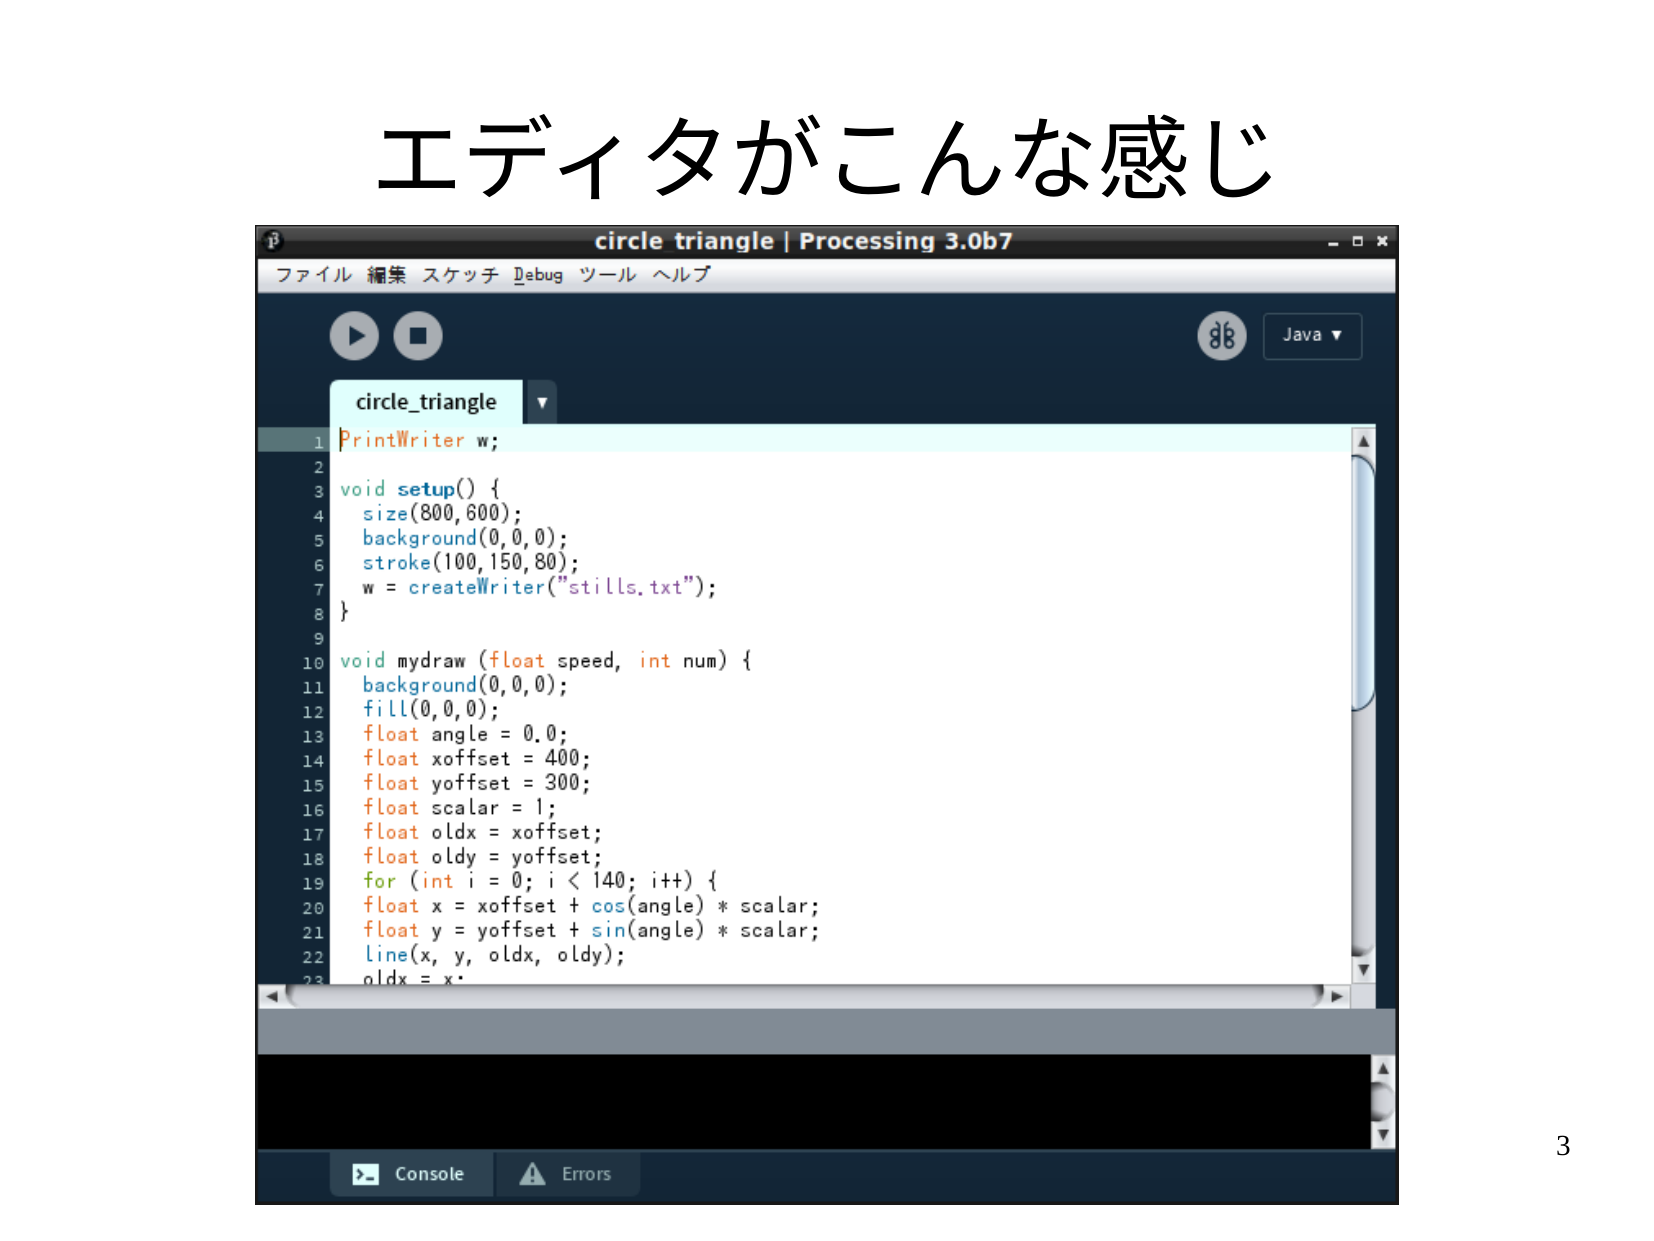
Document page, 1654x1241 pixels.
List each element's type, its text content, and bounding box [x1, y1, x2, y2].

picture [255, 225, 1399, 1205]
title エディタがこんな感じ [82, 49, 1571, 257]
